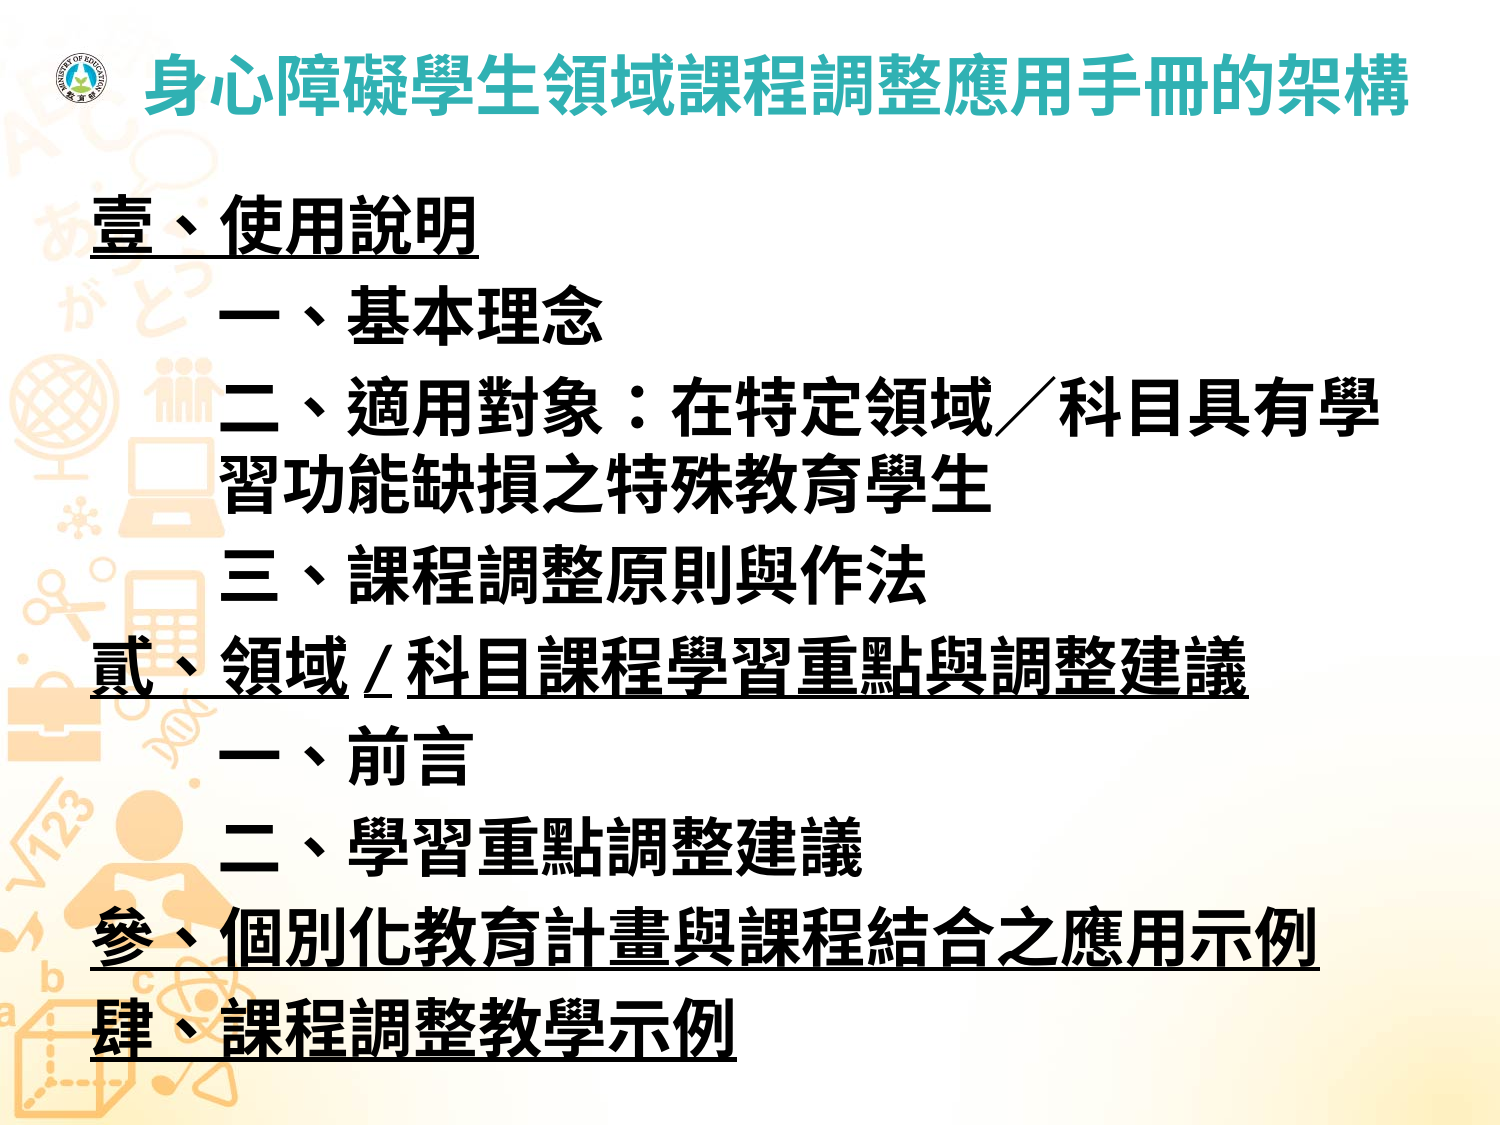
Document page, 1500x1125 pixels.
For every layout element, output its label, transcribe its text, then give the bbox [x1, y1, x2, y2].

title 身心障礙學生領域課程調整應用手冊的架構 [127, 36, 1478, 178]
list 壹、使用說明 一、基本理念 二、適用對象：在特定領域／科目具有學習功能缺損之特殊教育學生 三、課程調整原則與作法 貳、領域/科目課程學習重點與調整建議 一、前言 二、學習重點調整建議 參、個別化教育計畫與課程結合之應用示例 肆、課程調整教學示例 [75, 177, 1425, 1075]
picture [0, 0, 1500, 1125]
